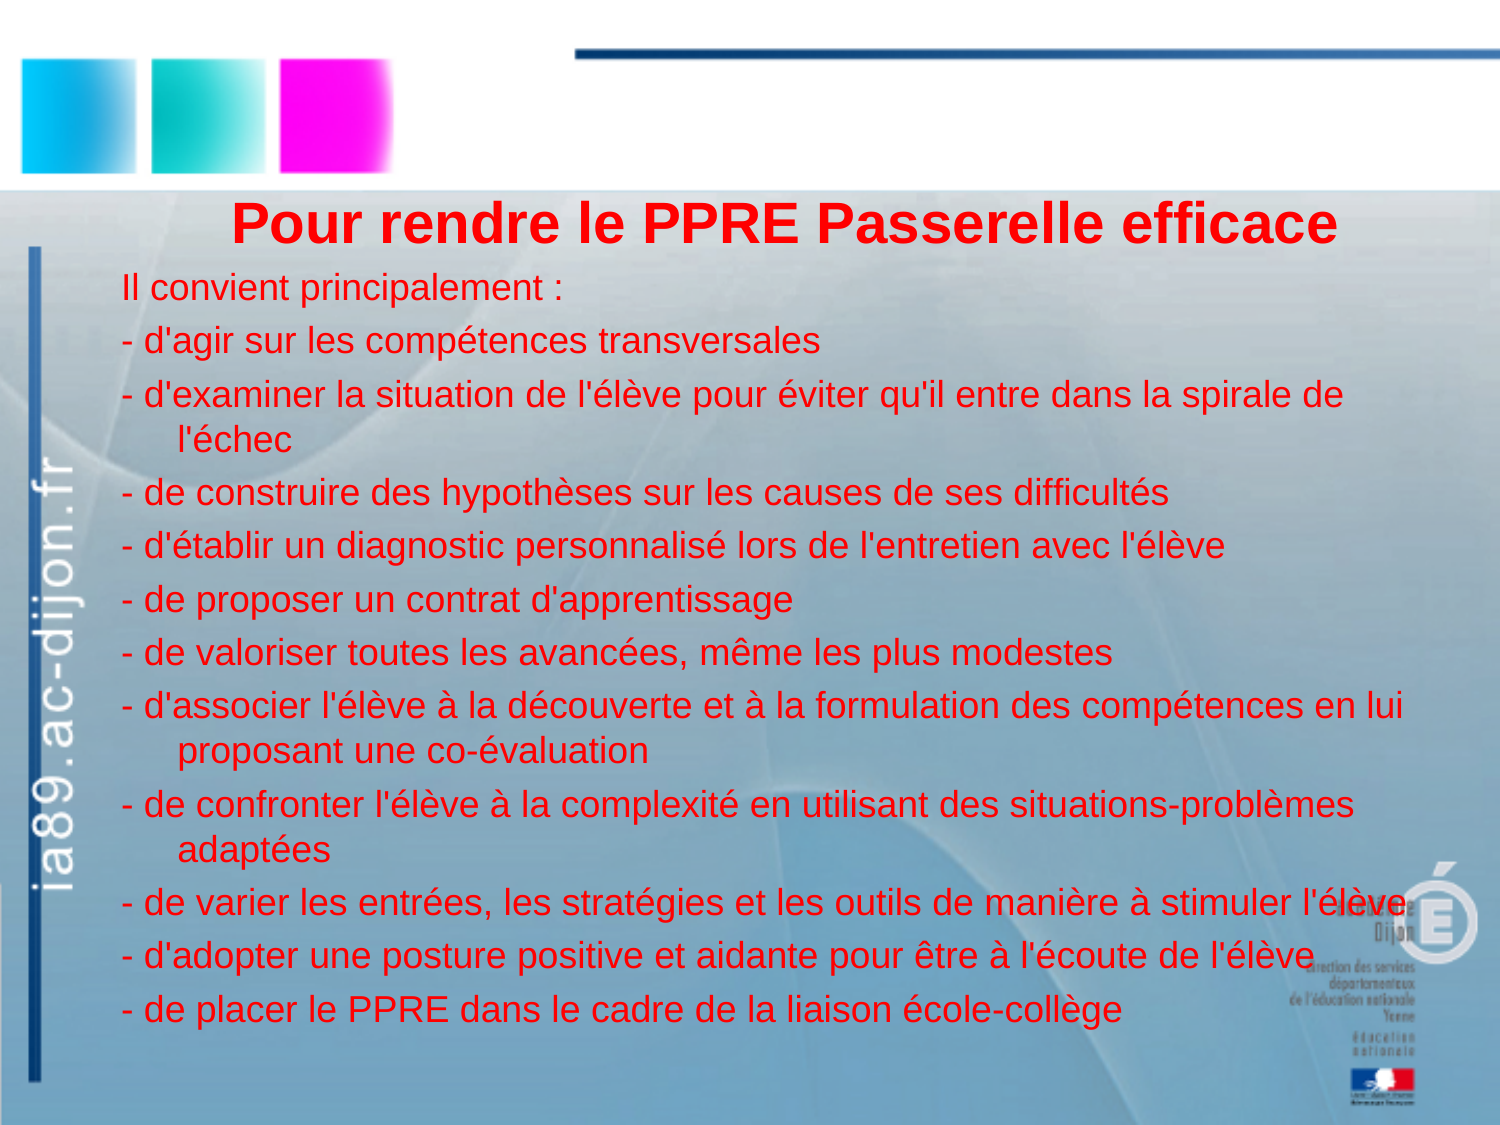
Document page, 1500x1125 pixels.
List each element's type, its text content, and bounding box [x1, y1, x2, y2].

list Pour rendre le PPRE Passerelle efficace Il convient principalement : - d'agir sur les compétences transversales - d'examiner la situation de l'élève pour éviter qu'il entre dans la spirale de l'échec - de construire des hypothèses sur les causes de ses difficultés - d'établir un diagnostic personnalisé lors de l'entretien avec l'élève - de proposer un contrat d'apprentissage - de valoriser toutes les avancées, même les plus modestes - d'associer l'élève à la découverte et à la formulation des compétences en lui proposant une co-évaluation - de confronter l'élève à la complexité en utilisant des situations-problèmes adaptées - de varier les entrées, les stratégies et les outils de manière à stimuler l'élève - d'adopter une posture positive et aidante pour être à l'écoute de l'élève - de placer le PPRE dans le cadre de la liaison école-collège [106, 177, 1465, 1052]
picture [0, 0, 1500, 1125]
